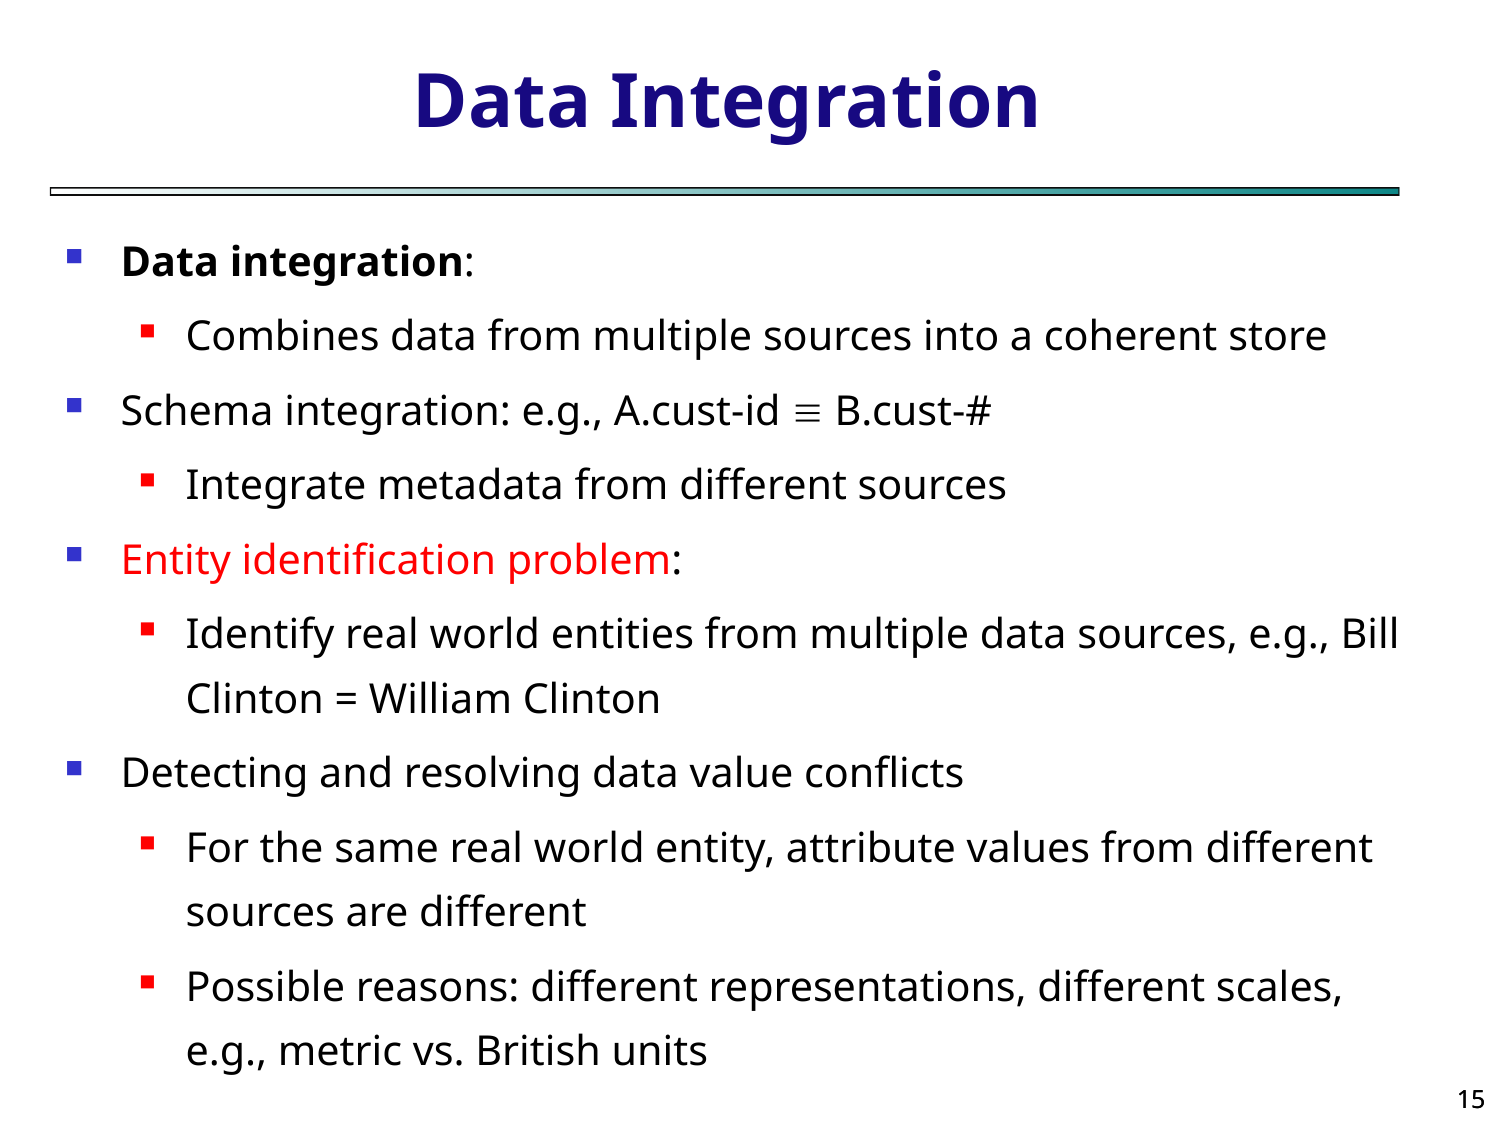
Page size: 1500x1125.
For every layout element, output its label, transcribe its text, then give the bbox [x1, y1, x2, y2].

title Data Integration [179, 44, 1277, 150]
text_box 1 [1187, 1062, 1500, 1125]
list Data integration: Combines data from multiple sources into a coherent store Schema integration: e.g., A.cust-id  B.cust-# Integrate metadata from different sources Entity identification problem: Identify real world entities from multiple data sources, e.g., Bill Clinton = William Clinton Detecting and resolving data value conflicts For the same real world entity, attribute values from different sources are different Possible reasons: different representations, different scales, e.g., metric vs. British units [50, 212, 1450, 1091]
